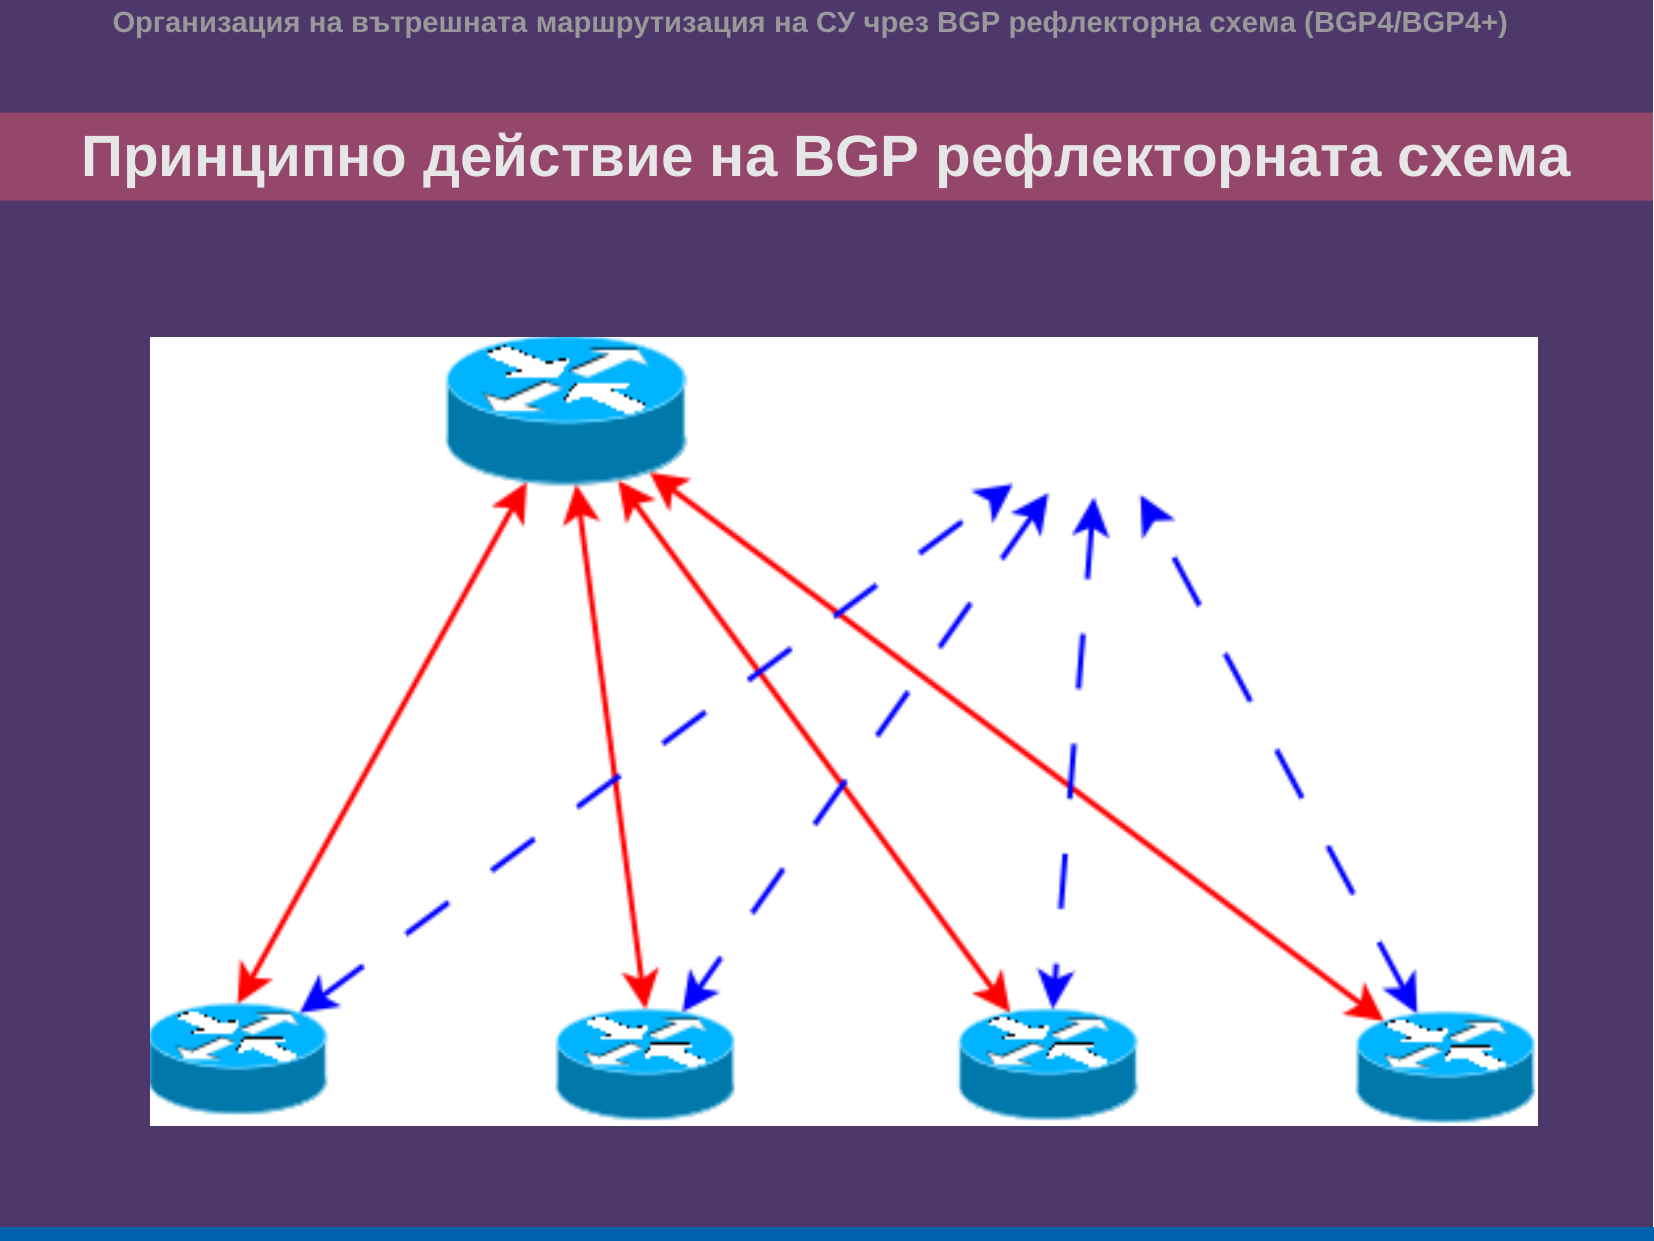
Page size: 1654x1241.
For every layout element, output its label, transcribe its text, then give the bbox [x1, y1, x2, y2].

title Организация на вътрешната маршрутизация на СУ чрез BGP рефлекторна схема (BGP4/BGP4+) [112, 0, 1525, 45]
title Принципно действие на BGP рефлекторната схема [0, 112, 1653, 201]
picture [150, 337, 1538, 1126]
